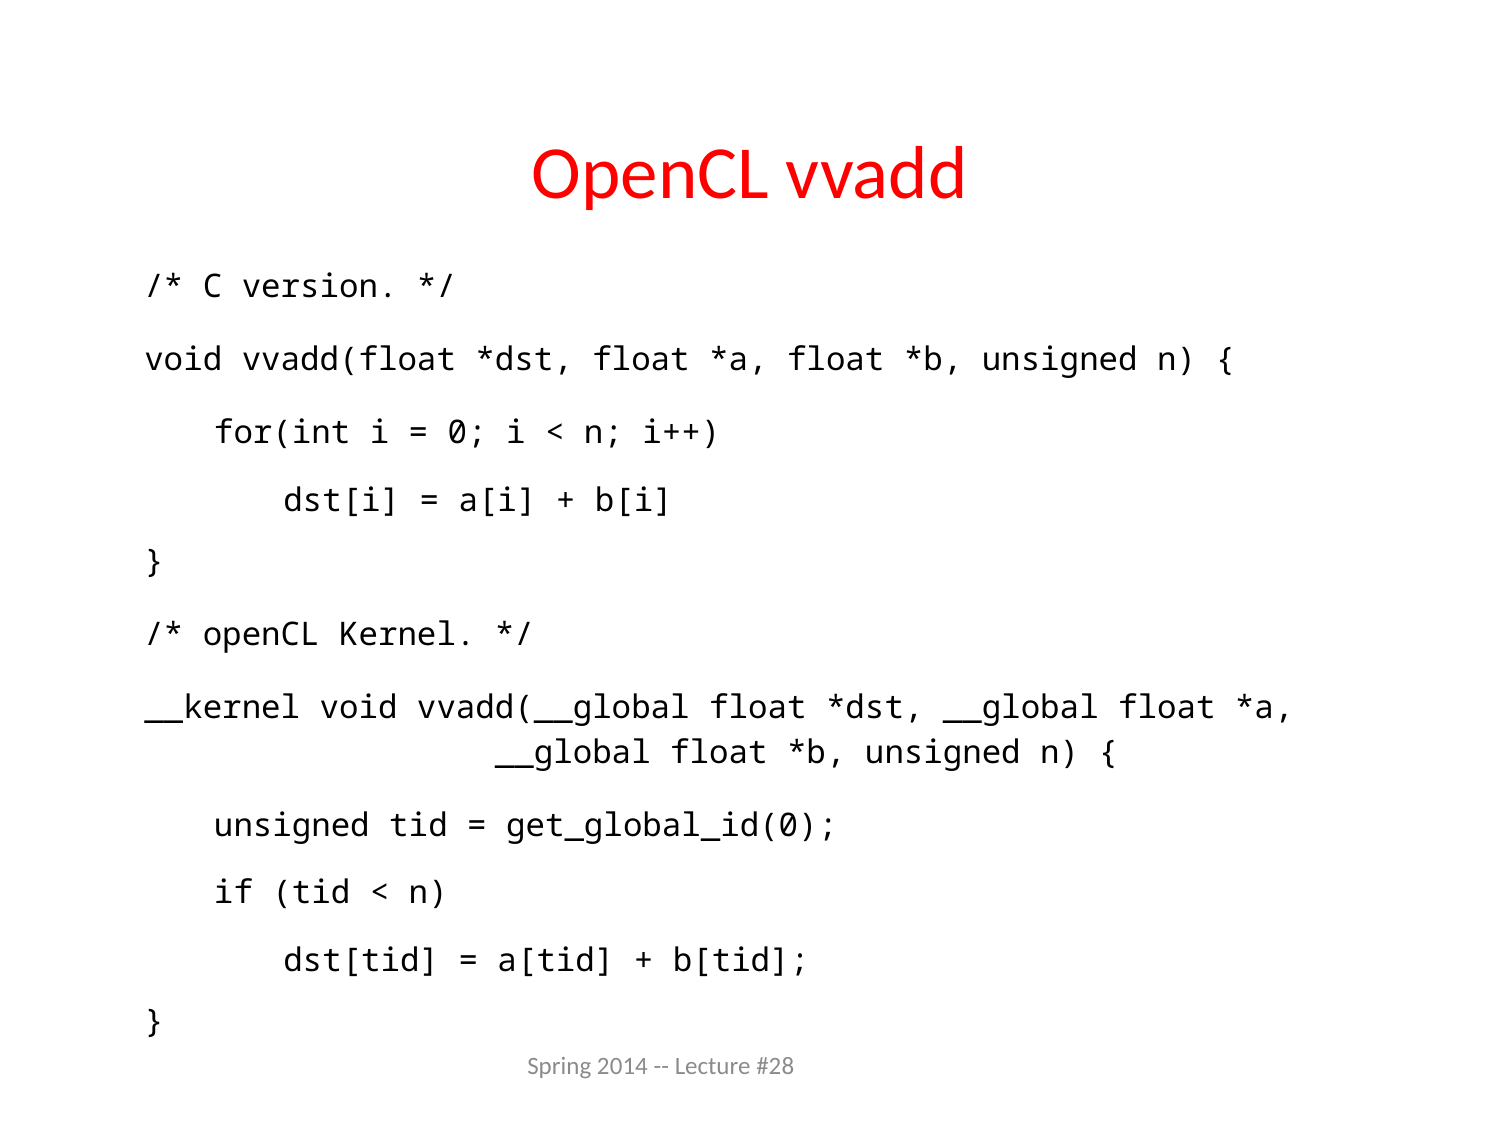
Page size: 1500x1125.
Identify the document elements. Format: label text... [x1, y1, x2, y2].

title OpenCL vvadd [112, 58, 1388, 262]
list /* C version. */ void vvadd(float *dst, float *a, float *b, unsigned n) { for(int i = 0; i < n; i++) dst[i] = a[i] + b[i] } /* openCL Kernel. */ __kernel void vvadd(__global float *dst, __global float *a, __global float *b, unsigned n) { unsigned tid = get_global_id(0); if (tid < n) dst[tid] = a[tid] + b[tid]; } [75, 262, 1426, 1051]
